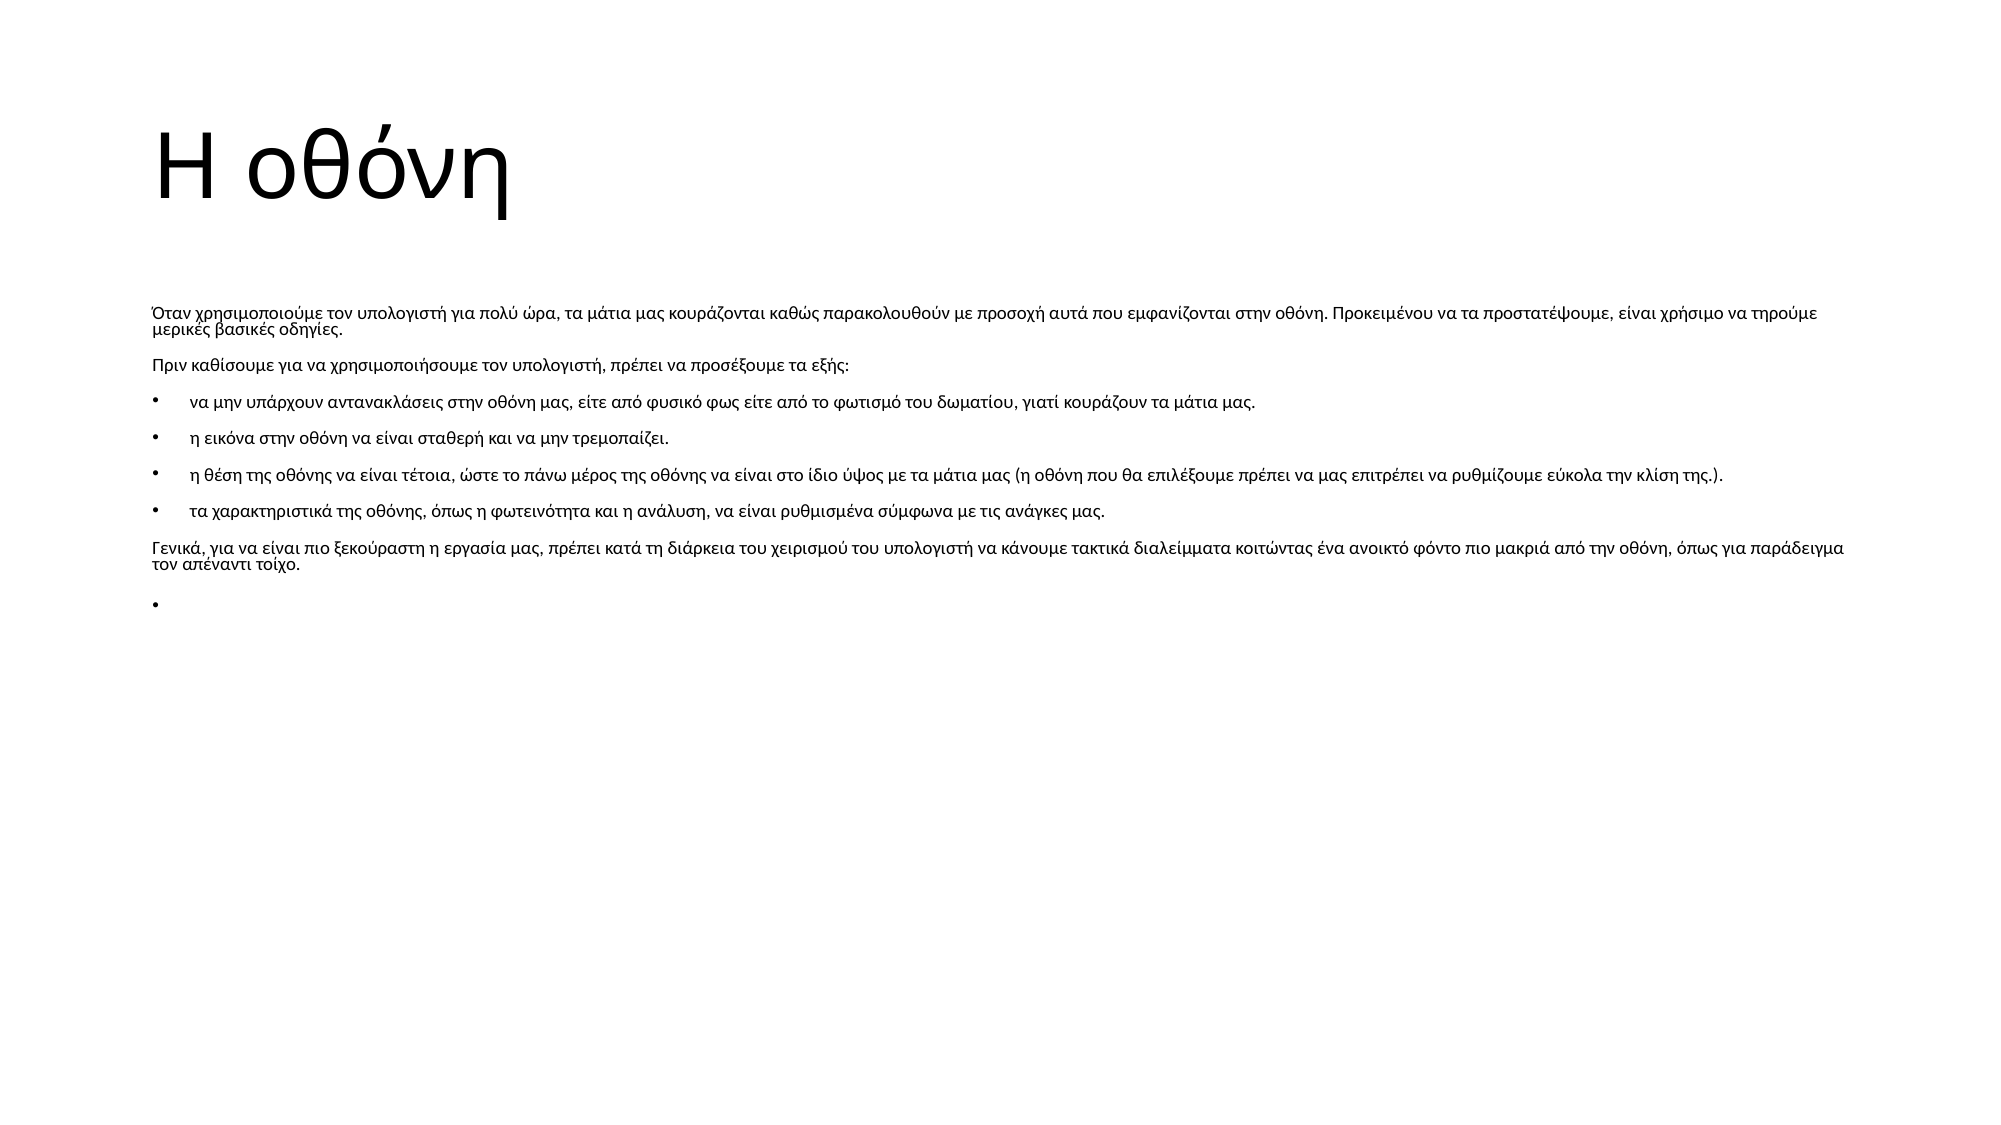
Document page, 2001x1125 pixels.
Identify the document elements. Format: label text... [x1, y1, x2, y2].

title Η οθόνη [137, 59, 1863, 278]
list Όταν χρησιμοποιούμε τον υπολογιστή για πολύ ώρα, τα μάτια μας κουράζονται καθώς παρακολουθούν με προσοχή αυτά που εμφανίζονται στην οθόνη. Προκειμένου να τα προστατέψουμε, είναι χρήσιμο να τηρούμε μερικές βασικές οδηγίες. Πριν καθίσουμε για να χρησιμοποιήσουμε τον υπολογιστή, πρέπει να προσέξουμε τα εξής: να μην υπάρχουν αντανακλάσεις στην οθόνη μας, είτε από φυσικό φως είτε από το φωτισμό του δωματίου, γιατί κουράζουν τα μάτια μας. η εικόνα στην οθόνη να είναι σταθερή και να μην τρεμοπαίζει. η θέση της οθόνης να είναι τέτοια, ώστε το πάνω μέρος της οθόνης να είναι στο ίδιο ύψος με τα μάτια μας (η οθόνη που θα επιλέξουμε πρέπει να μας επιτρέπει να ρυθμίζουμε εύκολα την κλίση της.). τα χαρακτηριστικά της οθόνης, όπως η φωτεινότητα και η ανάλυση, να είναι ρυθμισμένα σύμφωνα με τις ανάγκες μας. Γενικά, για να είναι πιο ξεκούραστη η εργασία μας, πρέπει κατά τη διάρκεια του χειρισμού του υπολογιστή να κάνουμε τακτικά διαλείμματα κοιτώντας ένα ανοικτό φόντο πιο μακριά από την οθόνη, όπως για παράδειγμα τον απέναντι τοίχο. [137, 299, 1863, 1014]
